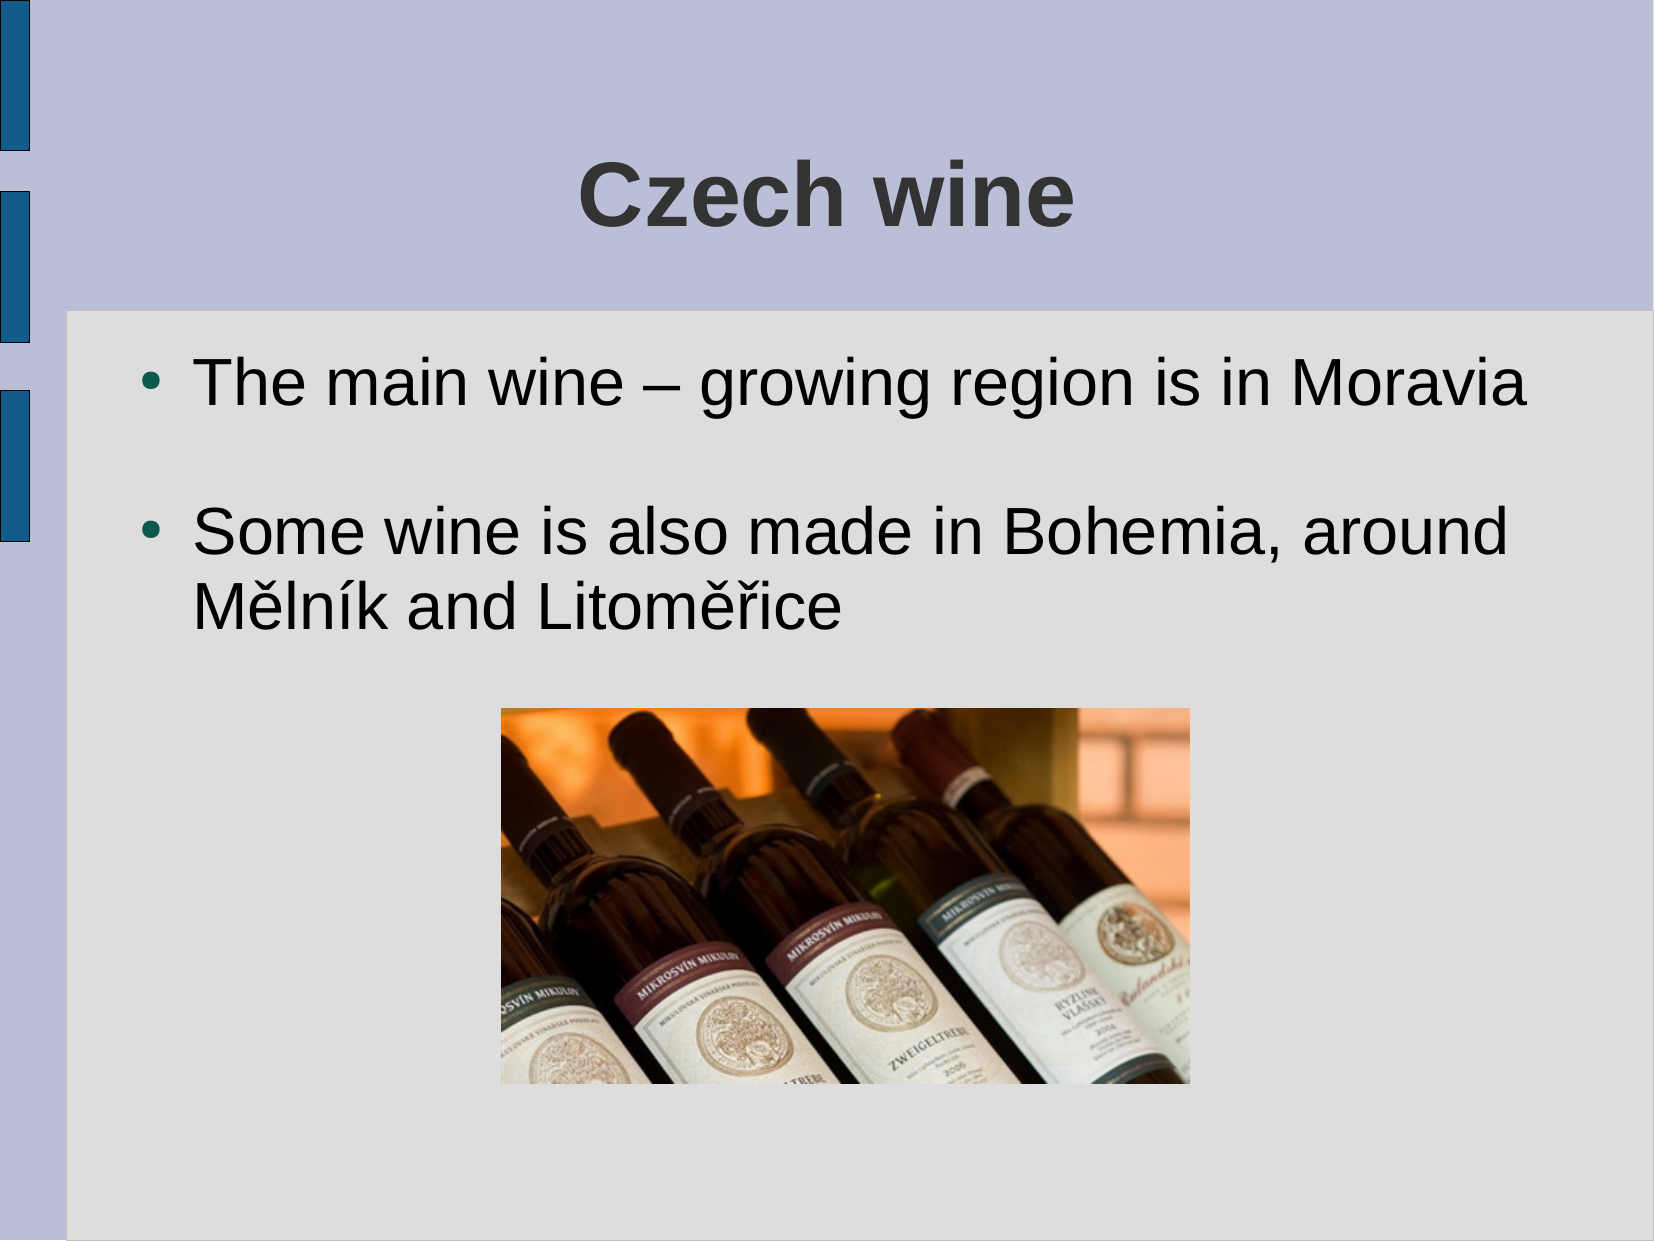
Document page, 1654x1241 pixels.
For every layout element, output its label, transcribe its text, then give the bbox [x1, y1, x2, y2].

title Czech wine [121, 91, 1534, 299]
list The main wine – growing region is in Moravia Some wine is also made in Bohemia, around Mělník and Litoměřice [121, 344, 1534, 1112]
